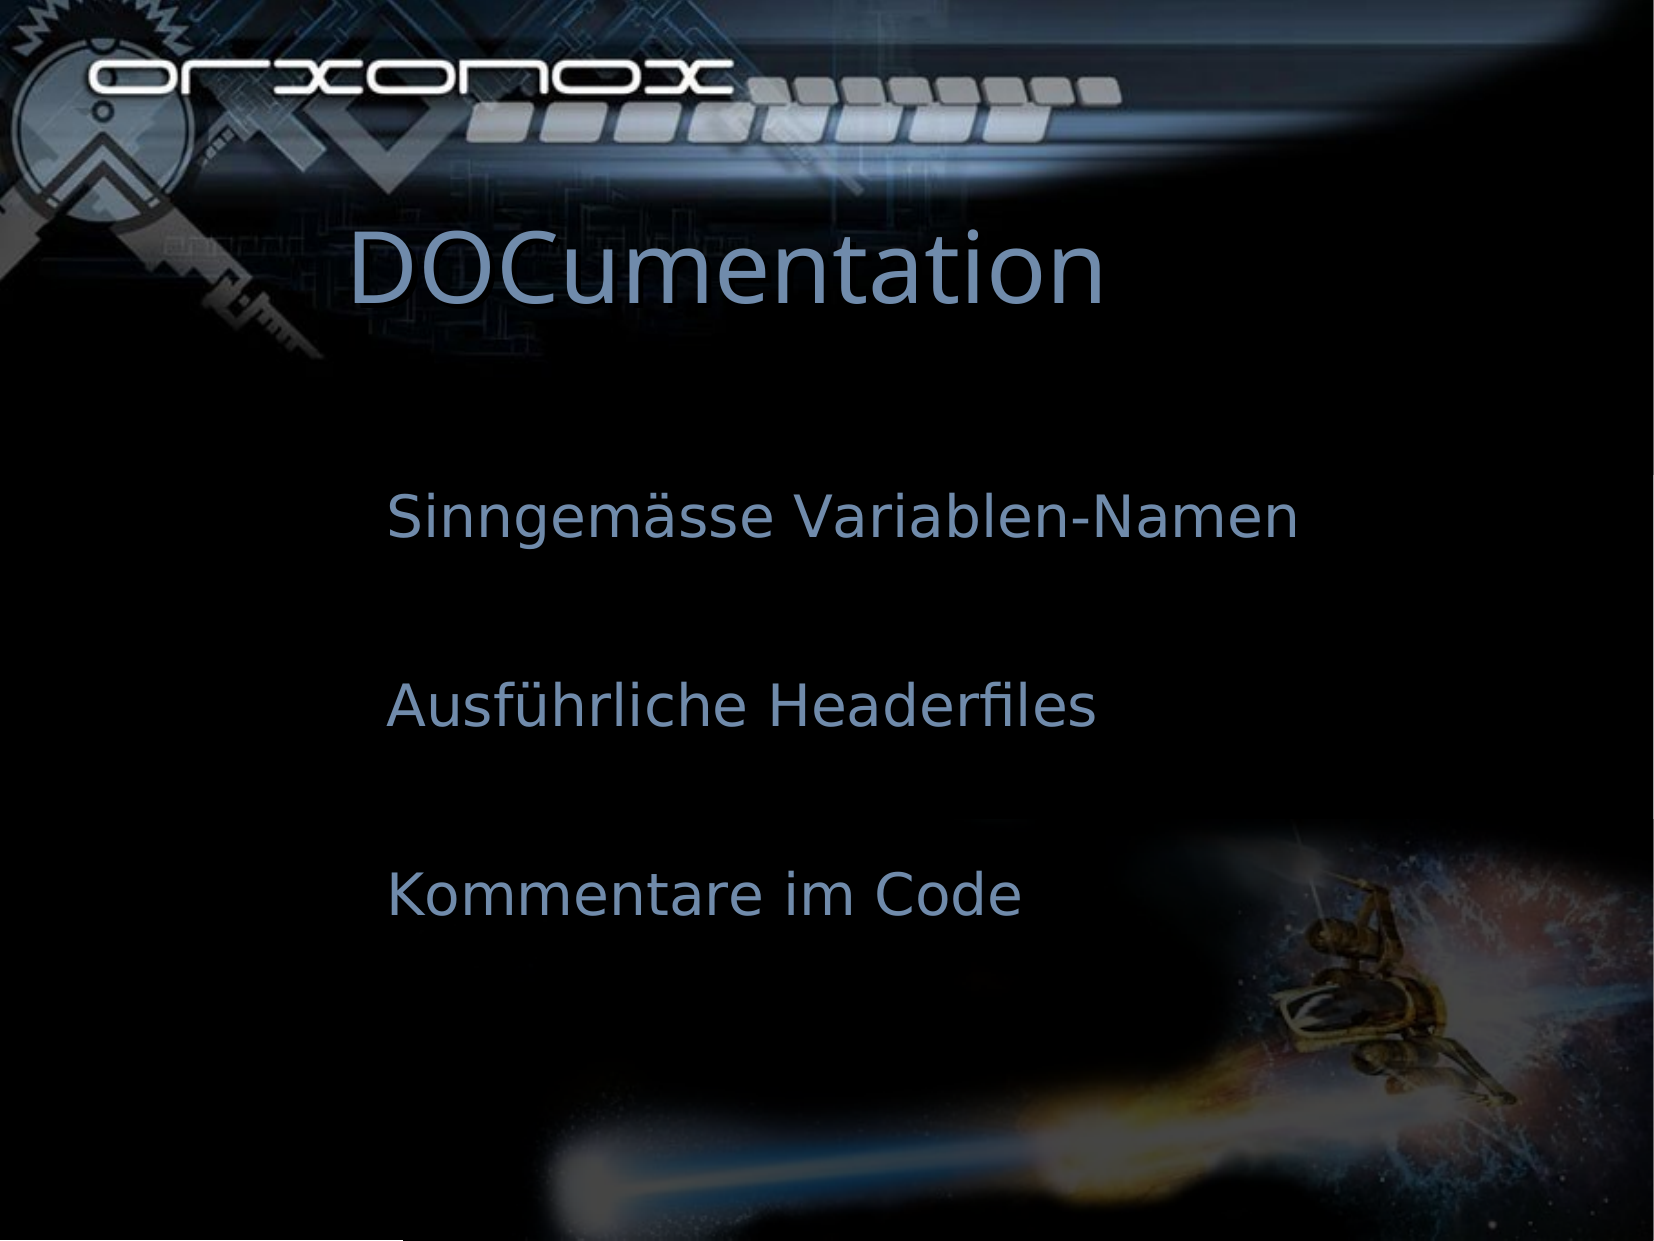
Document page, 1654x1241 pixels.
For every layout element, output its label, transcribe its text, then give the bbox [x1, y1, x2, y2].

text_box Sinngemässe Variablen-Namen Ausführliche Headerfiles Kommentare im Code [336, 479, 1614, 936]
picture [403, 819, 1654, 1241]
picture [0, 0, 1654, 475]
text_box DOCumentation [330, 194, 1595, 250]
